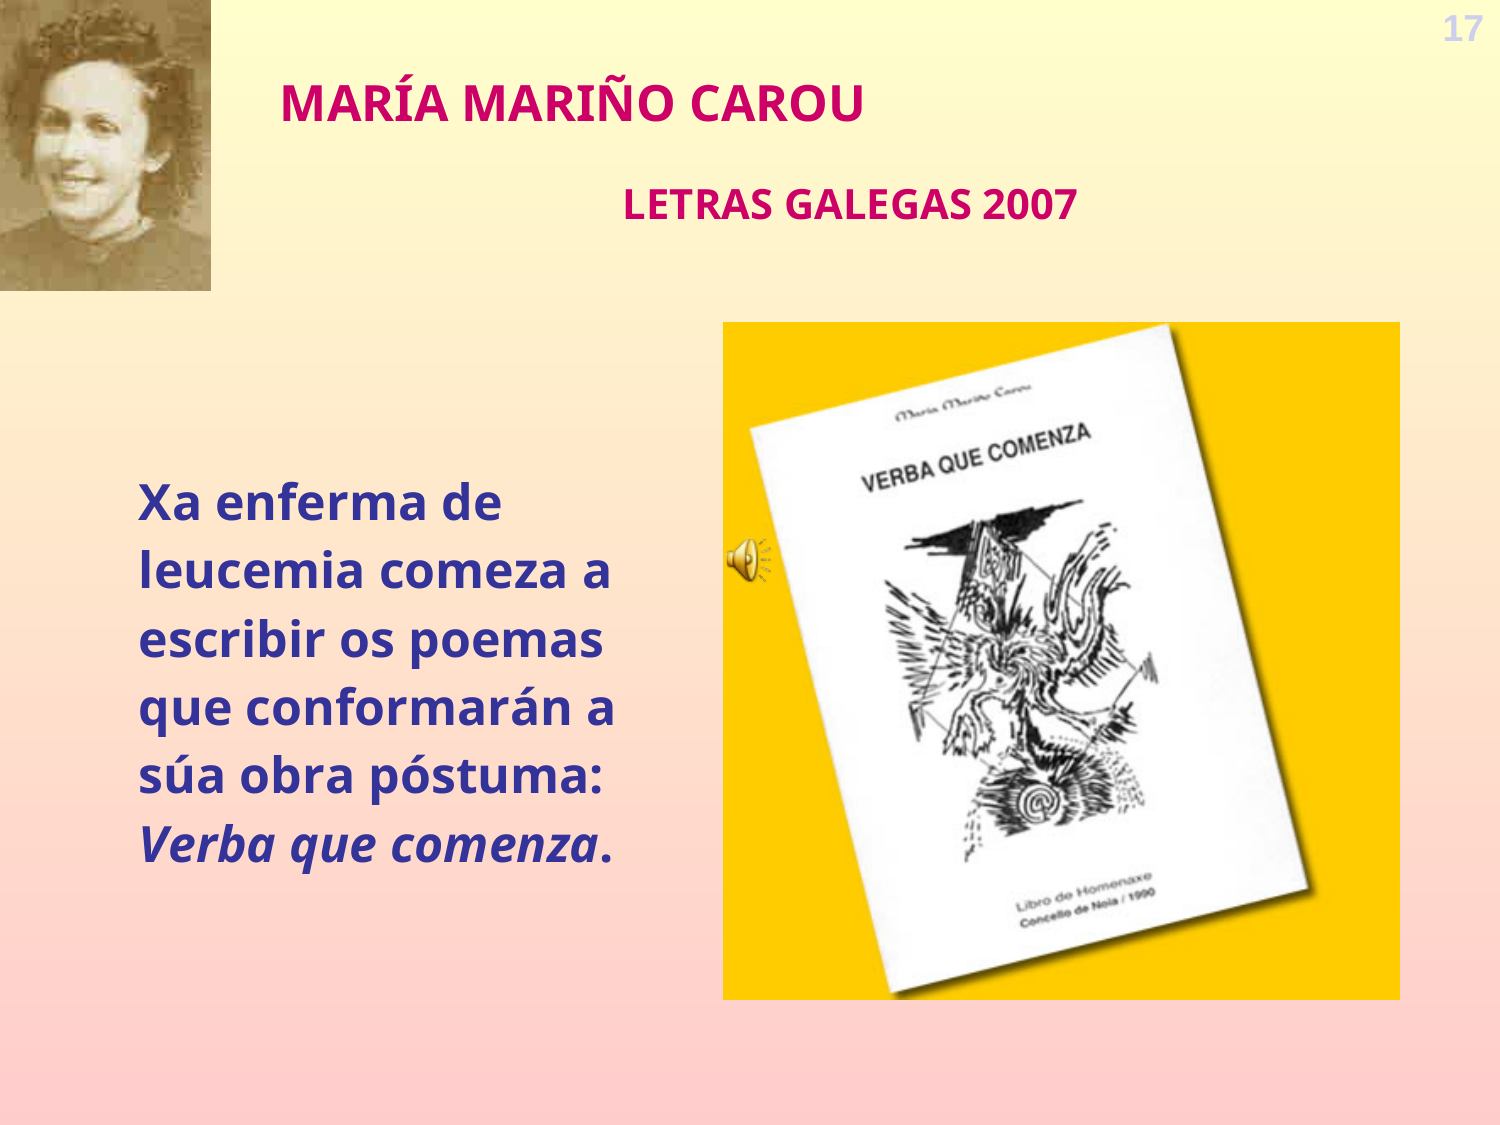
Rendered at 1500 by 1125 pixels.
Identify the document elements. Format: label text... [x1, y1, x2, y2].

picture [723, 322, 1400, 1000]
text_box 17 [1427, 0, 1500, 58]
text_box Xa enferma de leucemia comeza a escribir os poemas que conformarán a súa obra póstuma: Verba que comenza. [124, 459, 703, 885]
picture [0, 0, 211, 291]
text_box LETRAS GALEGAS 2007 [608, 166, 1247, 240]
text_box MARÍA MARIÑO CAROU [265, 60, 975, 145]
